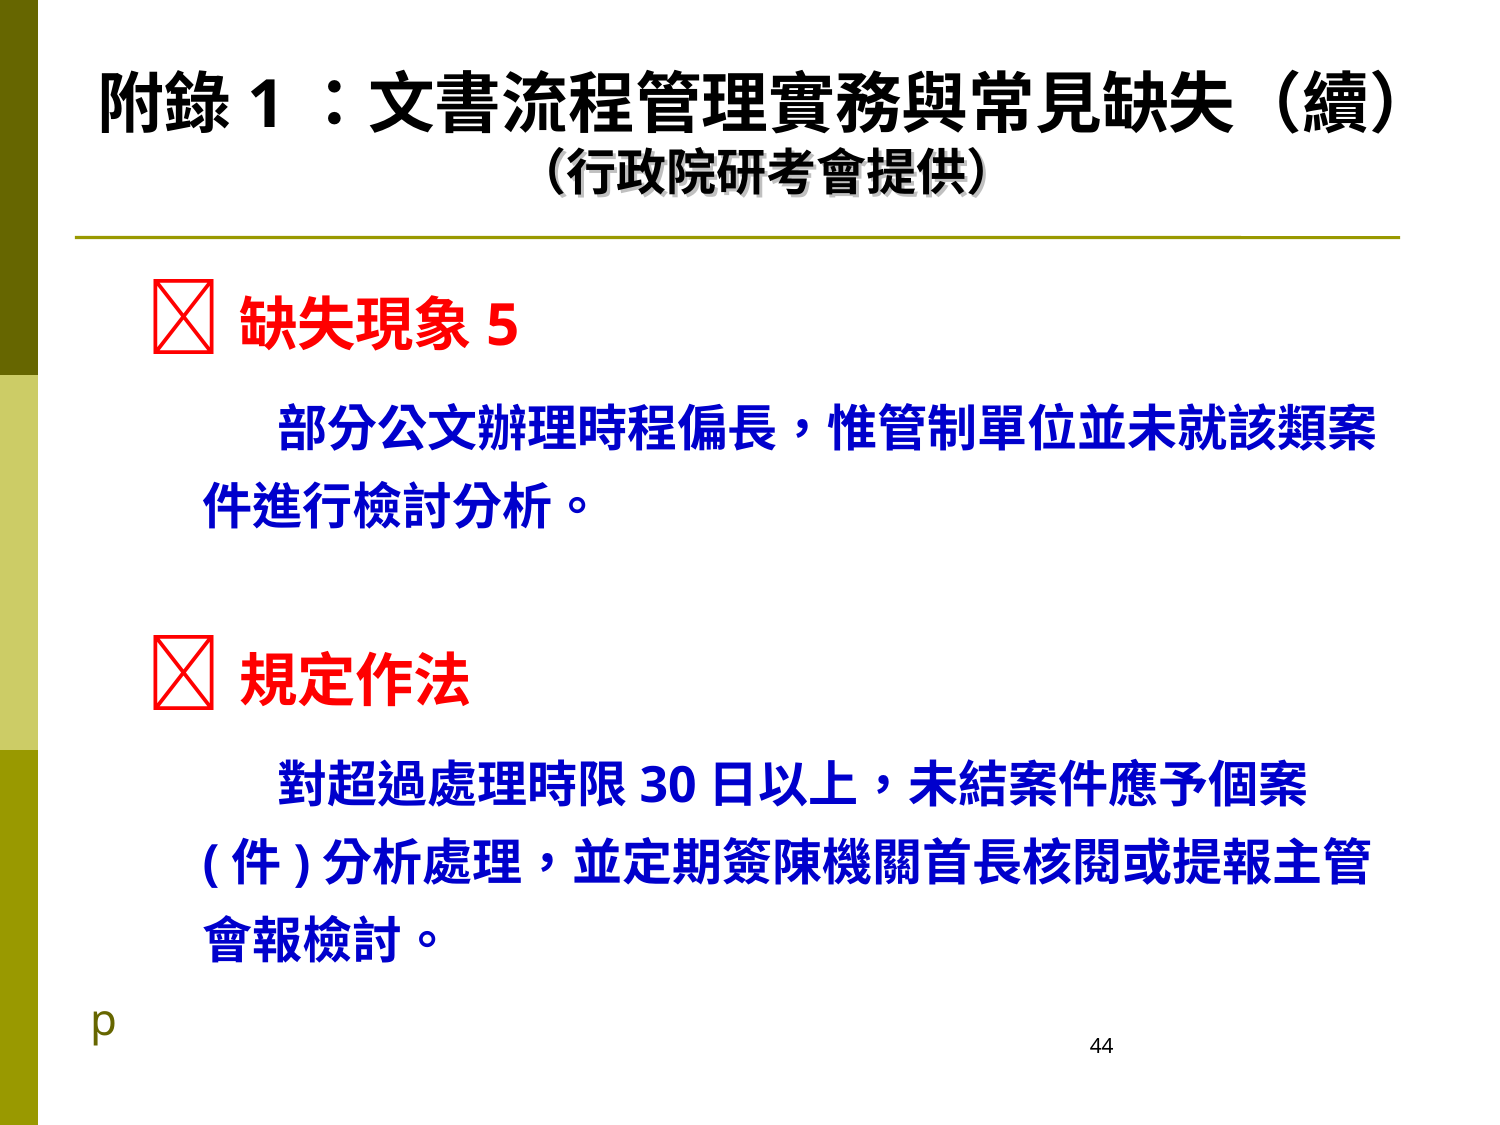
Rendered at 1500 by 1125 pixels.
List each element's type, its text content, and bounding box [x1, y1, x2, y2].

list 缺失現象5 部分公文辦理時程偏長，惟管制單位並未就該類案件進行檢討分析。 規定作法 對超過處理時限30日以上，未結案件應予個案(件)分析處理，並定期簽陳機關首長核閱或提報主管會報檢討。 [75, 262, 1426, 1006]
title 附錄1：文書流程管理實務與常見缺失（續） （行政院研考會提供） [75, 45, 1459, 209]
text_box [1074, 1025, 1426, 1101]
